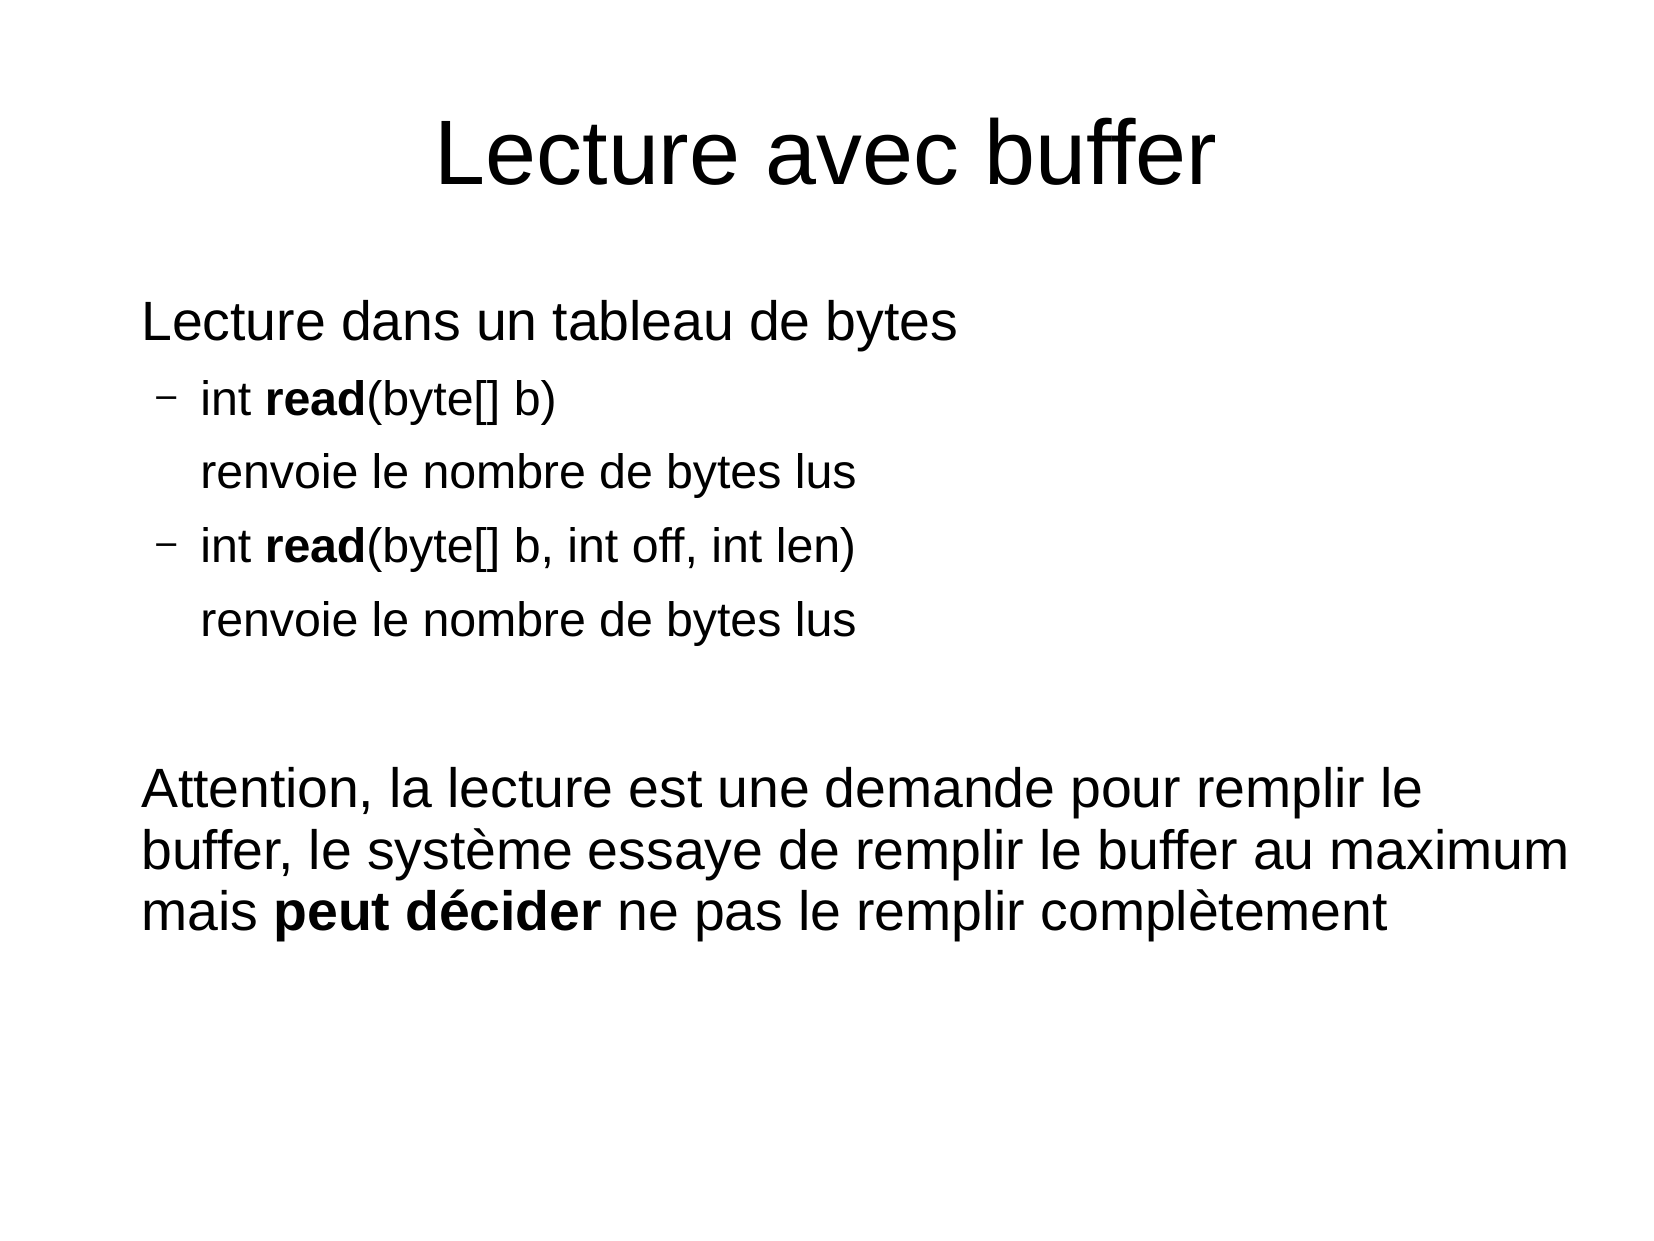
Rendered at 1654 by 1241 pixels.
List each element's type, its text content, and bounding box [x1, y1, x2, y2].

list Lecture dans un tableau de bytes int read(byte[] b) renvoie le nombre de bytes lus int read(byte[] b, int off, int len) renvoie le nombre de bytes lus Attention, la lecture est une demande pour remplir le buffer, le système essaye de remplir le buffer au maximum mais peut décider ne pas le remplir complètement [82, 290, 1571, 1010]
title Lecture avec buffer [82, 49, 1571, 257]
